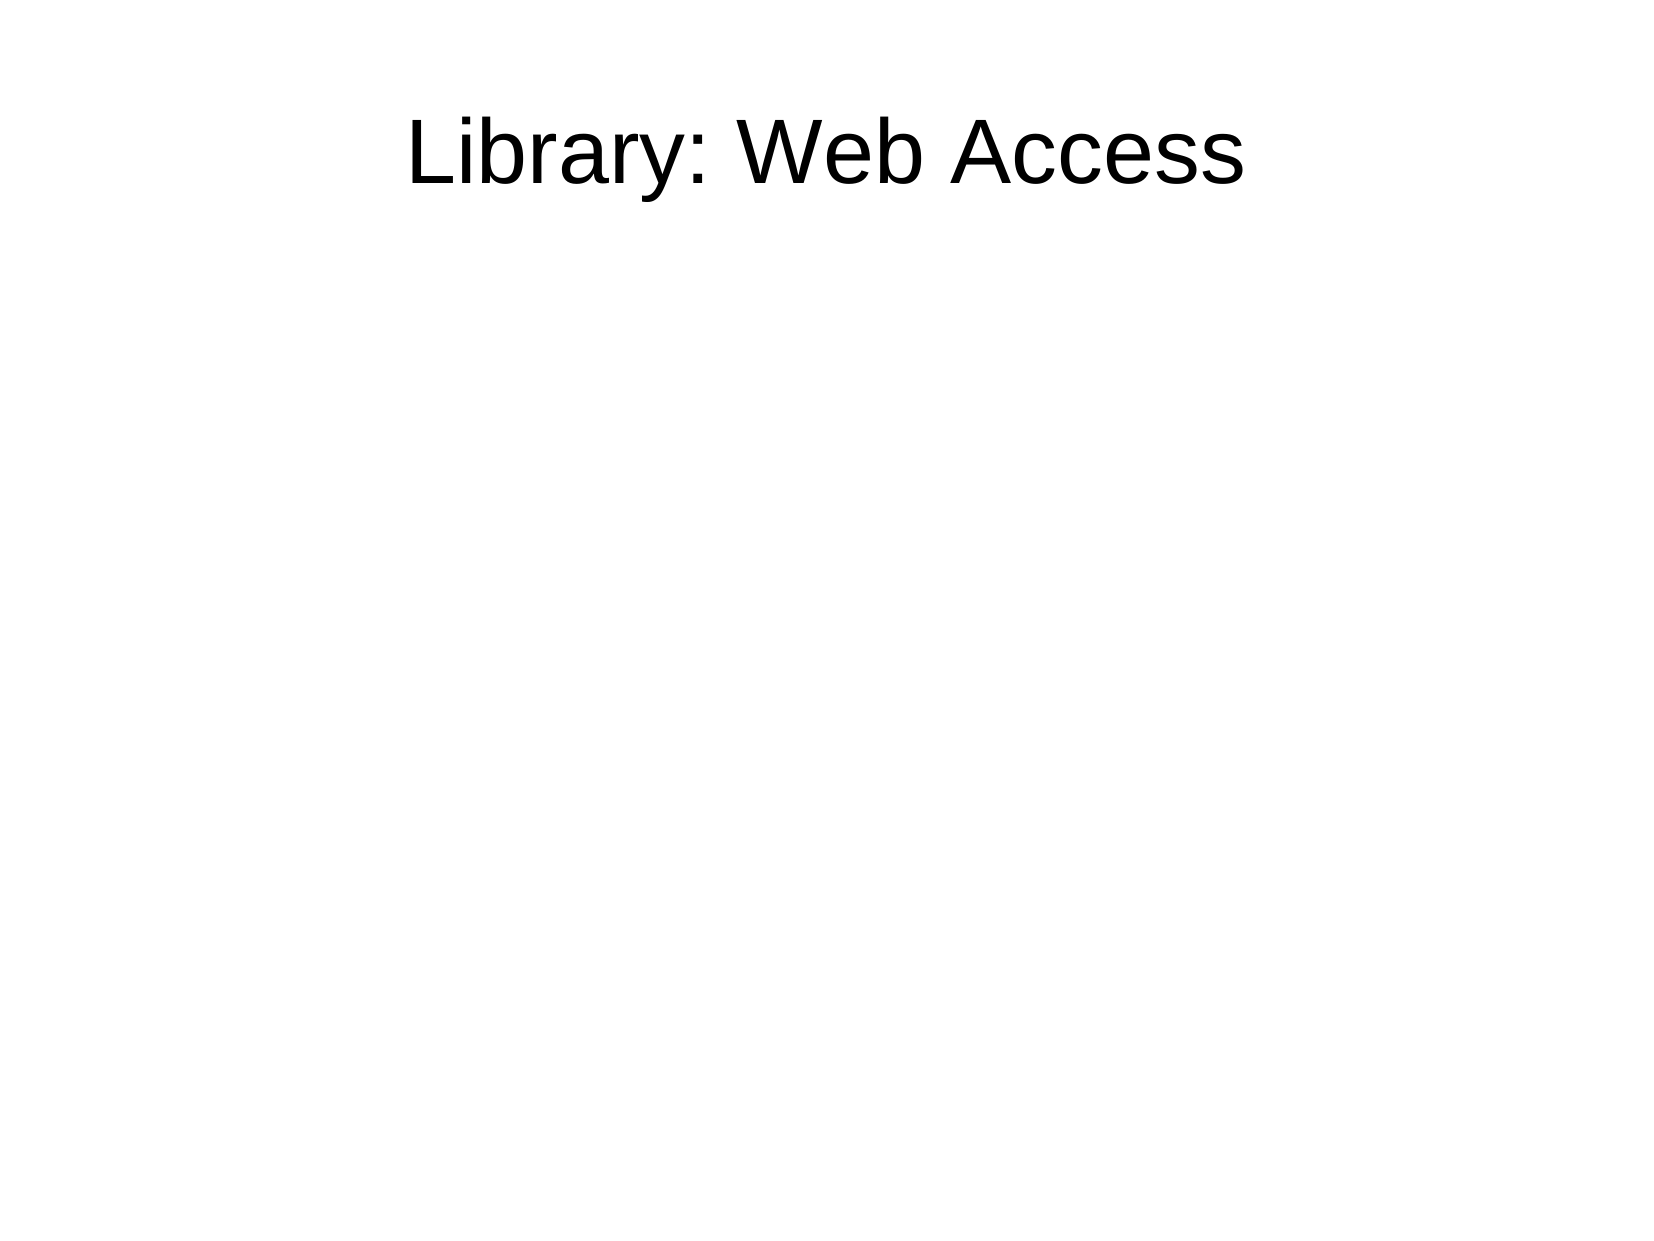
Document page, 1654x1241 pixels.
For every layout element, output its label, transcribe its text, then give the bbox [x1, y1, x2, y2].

title Library: Web Access [82, 49, 1571, 257]
